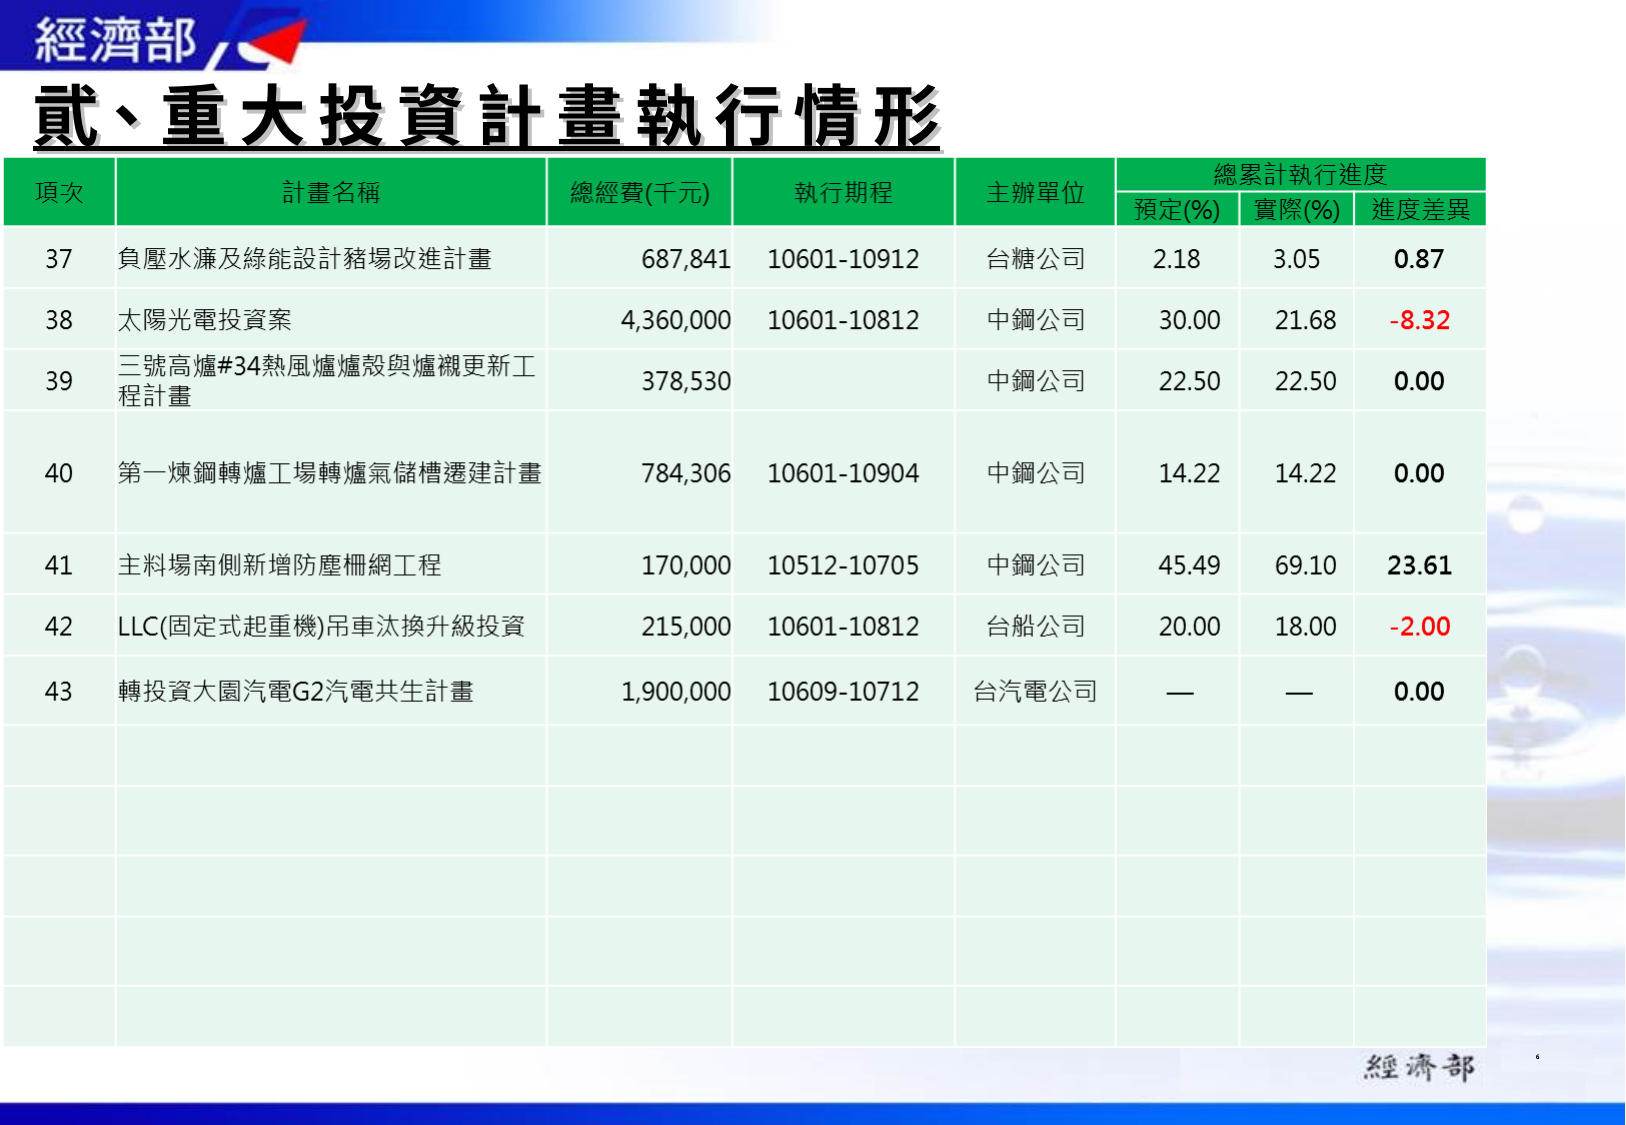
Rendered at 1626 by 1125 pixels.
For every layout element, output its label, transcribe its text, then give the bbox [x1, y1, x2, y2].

title 貮、重大投資計畫執行情形 [0, 66, 1625, 149]
picture [2, 153, 1487, 1048]
text_box 6 [1502, 1046, 1610, 1090]
